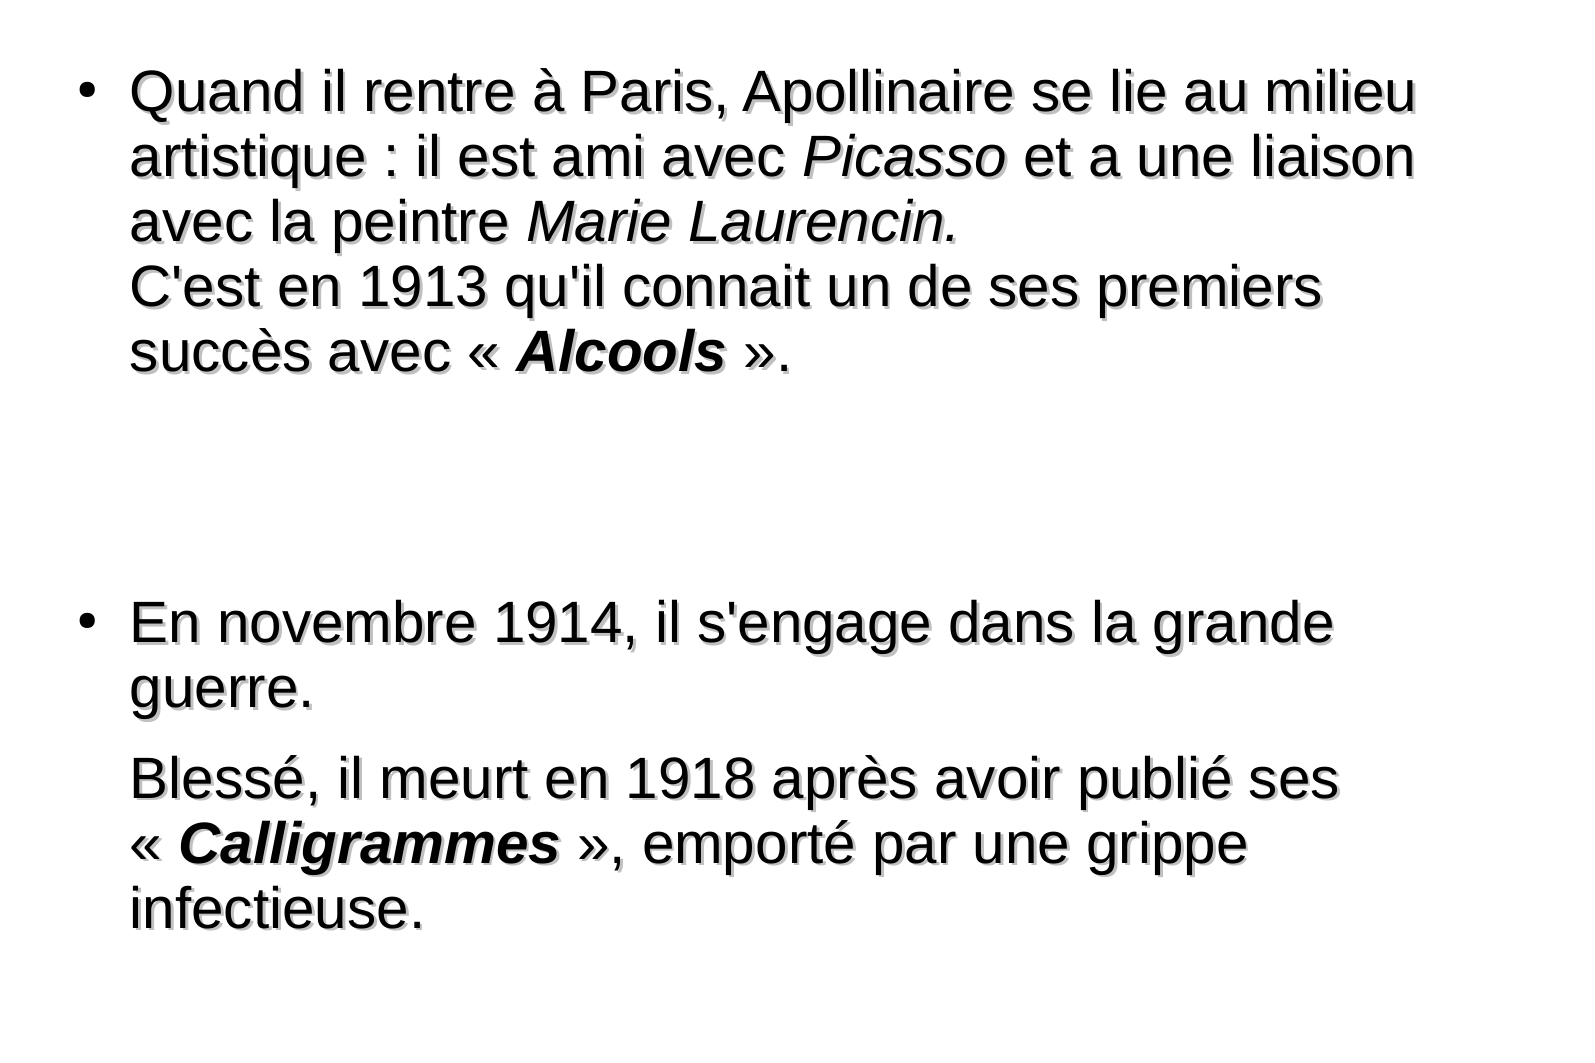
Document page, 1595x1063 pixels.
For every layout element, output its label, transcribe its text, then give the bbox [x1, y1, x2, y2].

list Quand il rentre à Paris, Apollinaire se lie au milieu artistique : il est ami avec Picasso et a une liaison avec la peintre Marie Laurencin. C'est en 1913 qu'il connait un de ses premiers succès avec « Alcools ». En novembre 1914, il s'engage dans la grande guerre. Blessé, il meurt en 1918 après avoir publié ses « Calligrammes », emporté par une grippe infectieuse. [59, 59, 1515, 1063]
